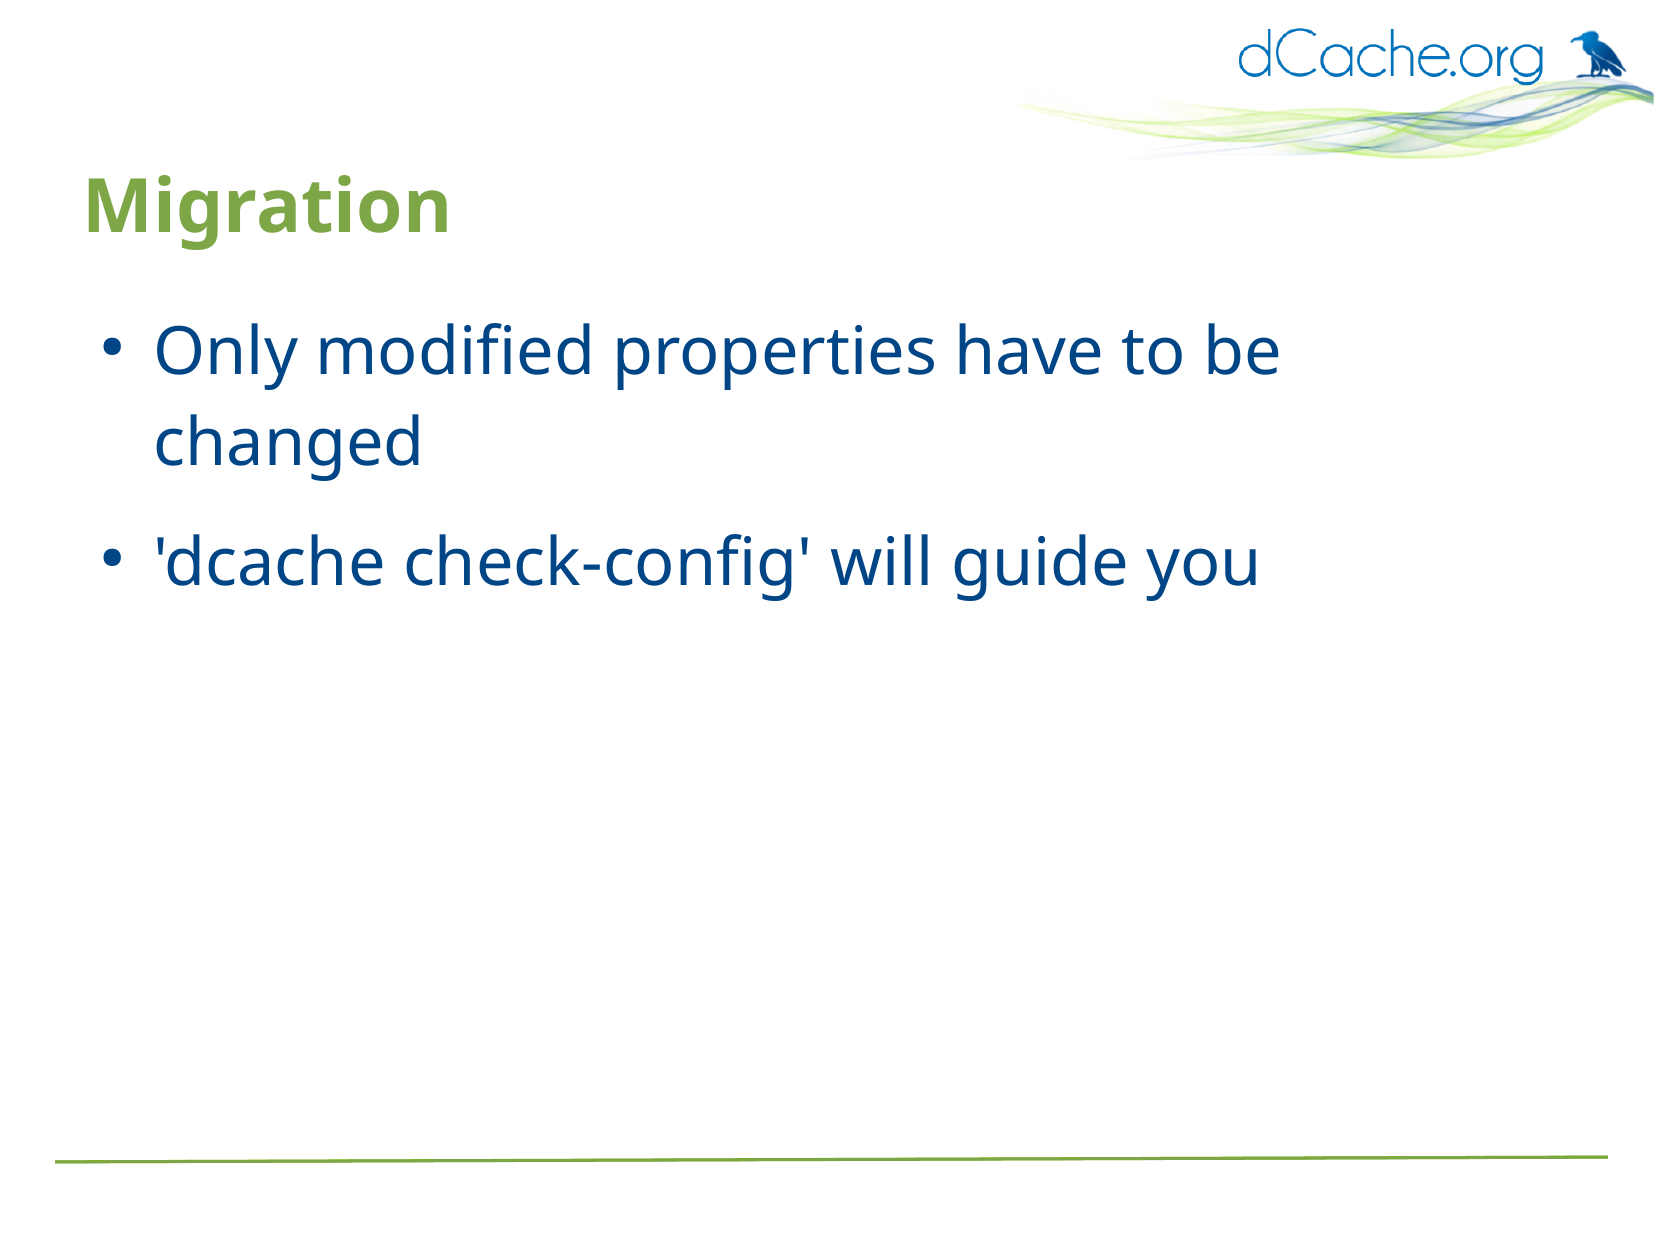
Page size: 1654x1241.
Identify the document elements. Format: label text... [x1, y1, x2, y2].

list Only modified properties have to be changed 'dcache check-config' will guide you [82, 302, 1571, 1023]
title Migration [82, 155, 1605, 252]
picture [956, 16, 1654, 169]
